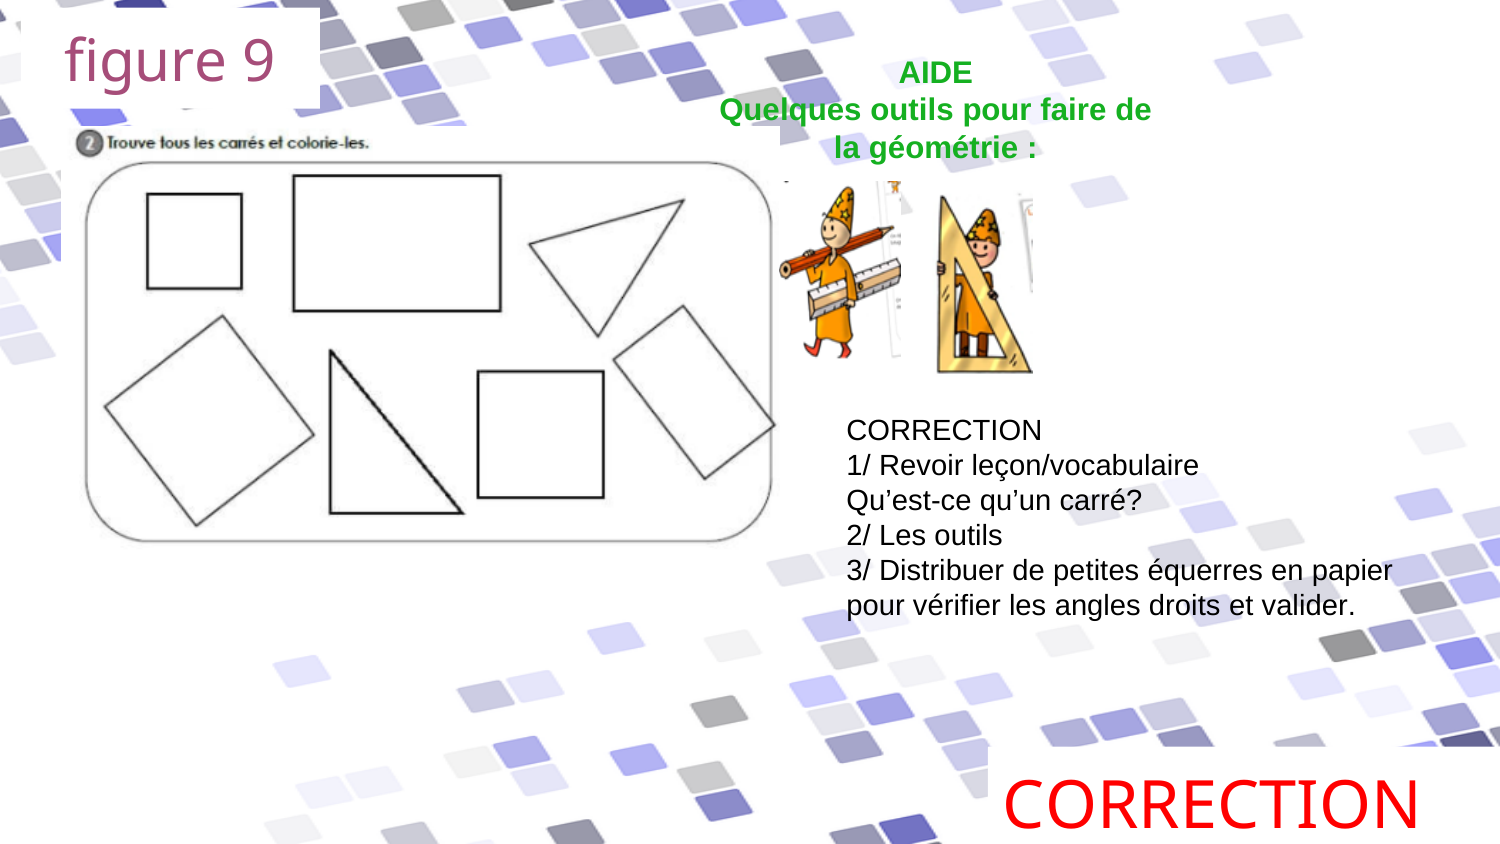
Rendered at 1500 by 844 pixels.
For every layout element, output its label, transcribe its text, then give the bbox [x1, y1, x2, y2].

picture [0, 0, 1500, 844]
text_box CORRECTION [987, 746, 1500, 844]
text_box [884, 347, 1239, 396]
text_box AIDE Quelques outils pour faire de la géométrie : [689, 37, 1182, 182]
text_box CORRECTION 1/ Revoir leçon/vocabulaire Qu’est-ce qu’un carré? 2/ Les outils 3/ Distribuer de petites équerres en papier pour vérifier les angles droits et valider. [831, 396, 1449, 674]
text_box figure 9 [20, 7, 320, 109]
